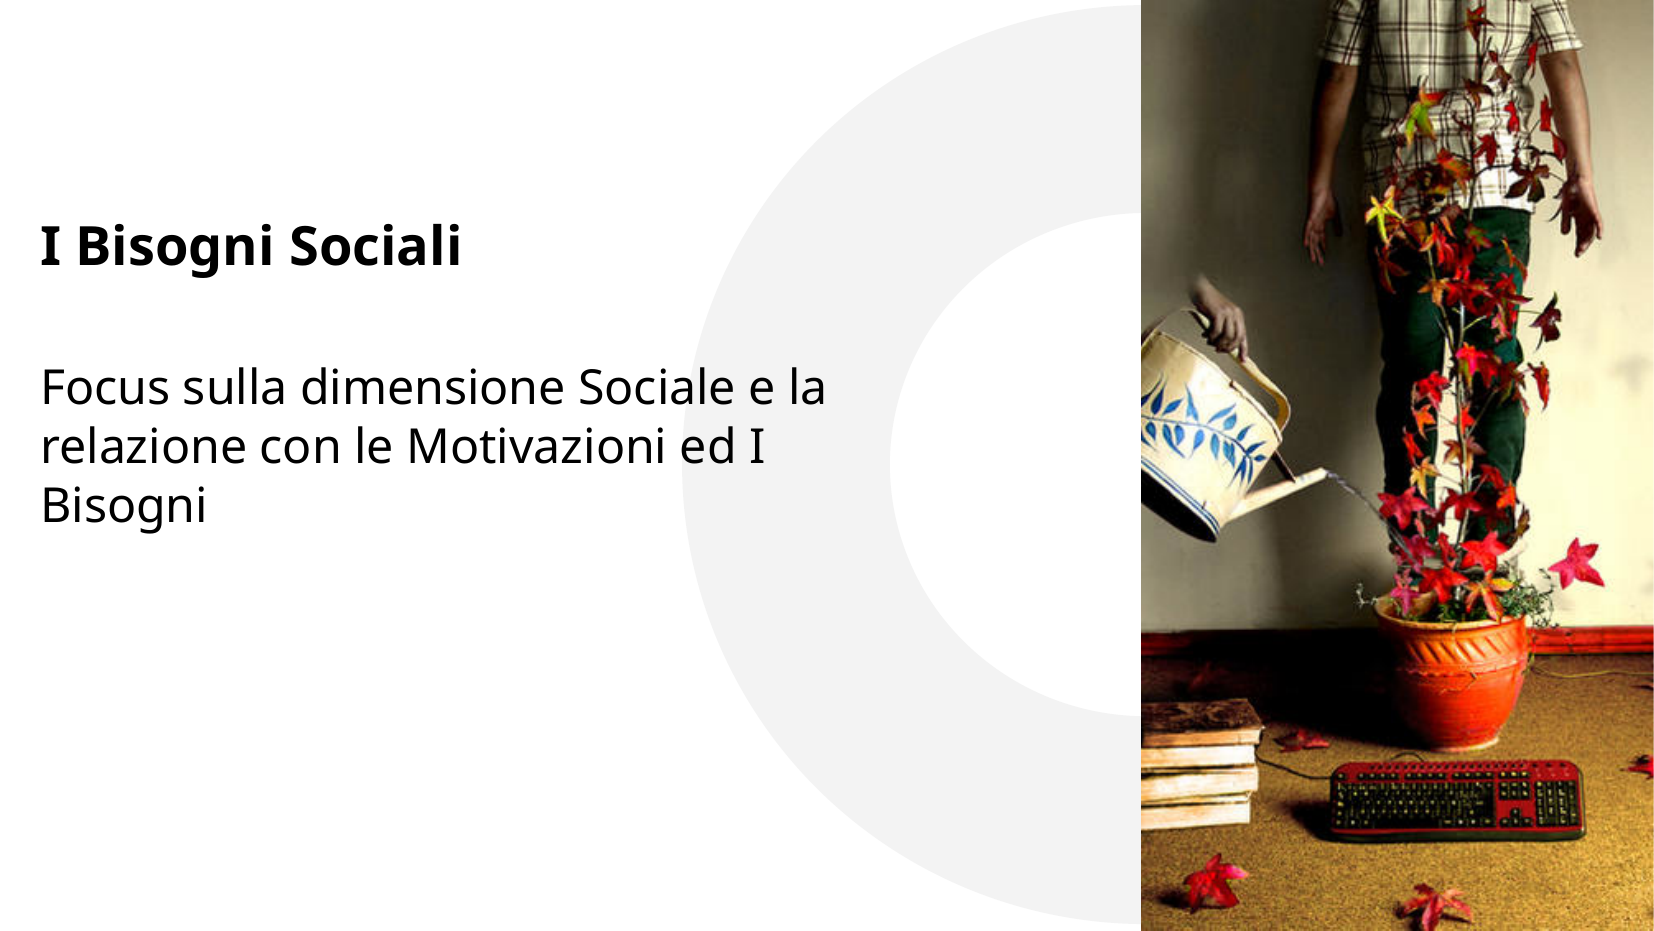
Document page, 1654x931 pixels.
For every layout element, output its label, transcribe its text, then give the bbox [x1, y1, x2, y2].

picture [1141, 0, 1654, 931]
list Focus sulla dimensione Sociale e la relazione con le Motivazioni ed I Bisogni [40, 357, 897, 712]
title I Bisogni Sociali [40, 178, 897, 311]
